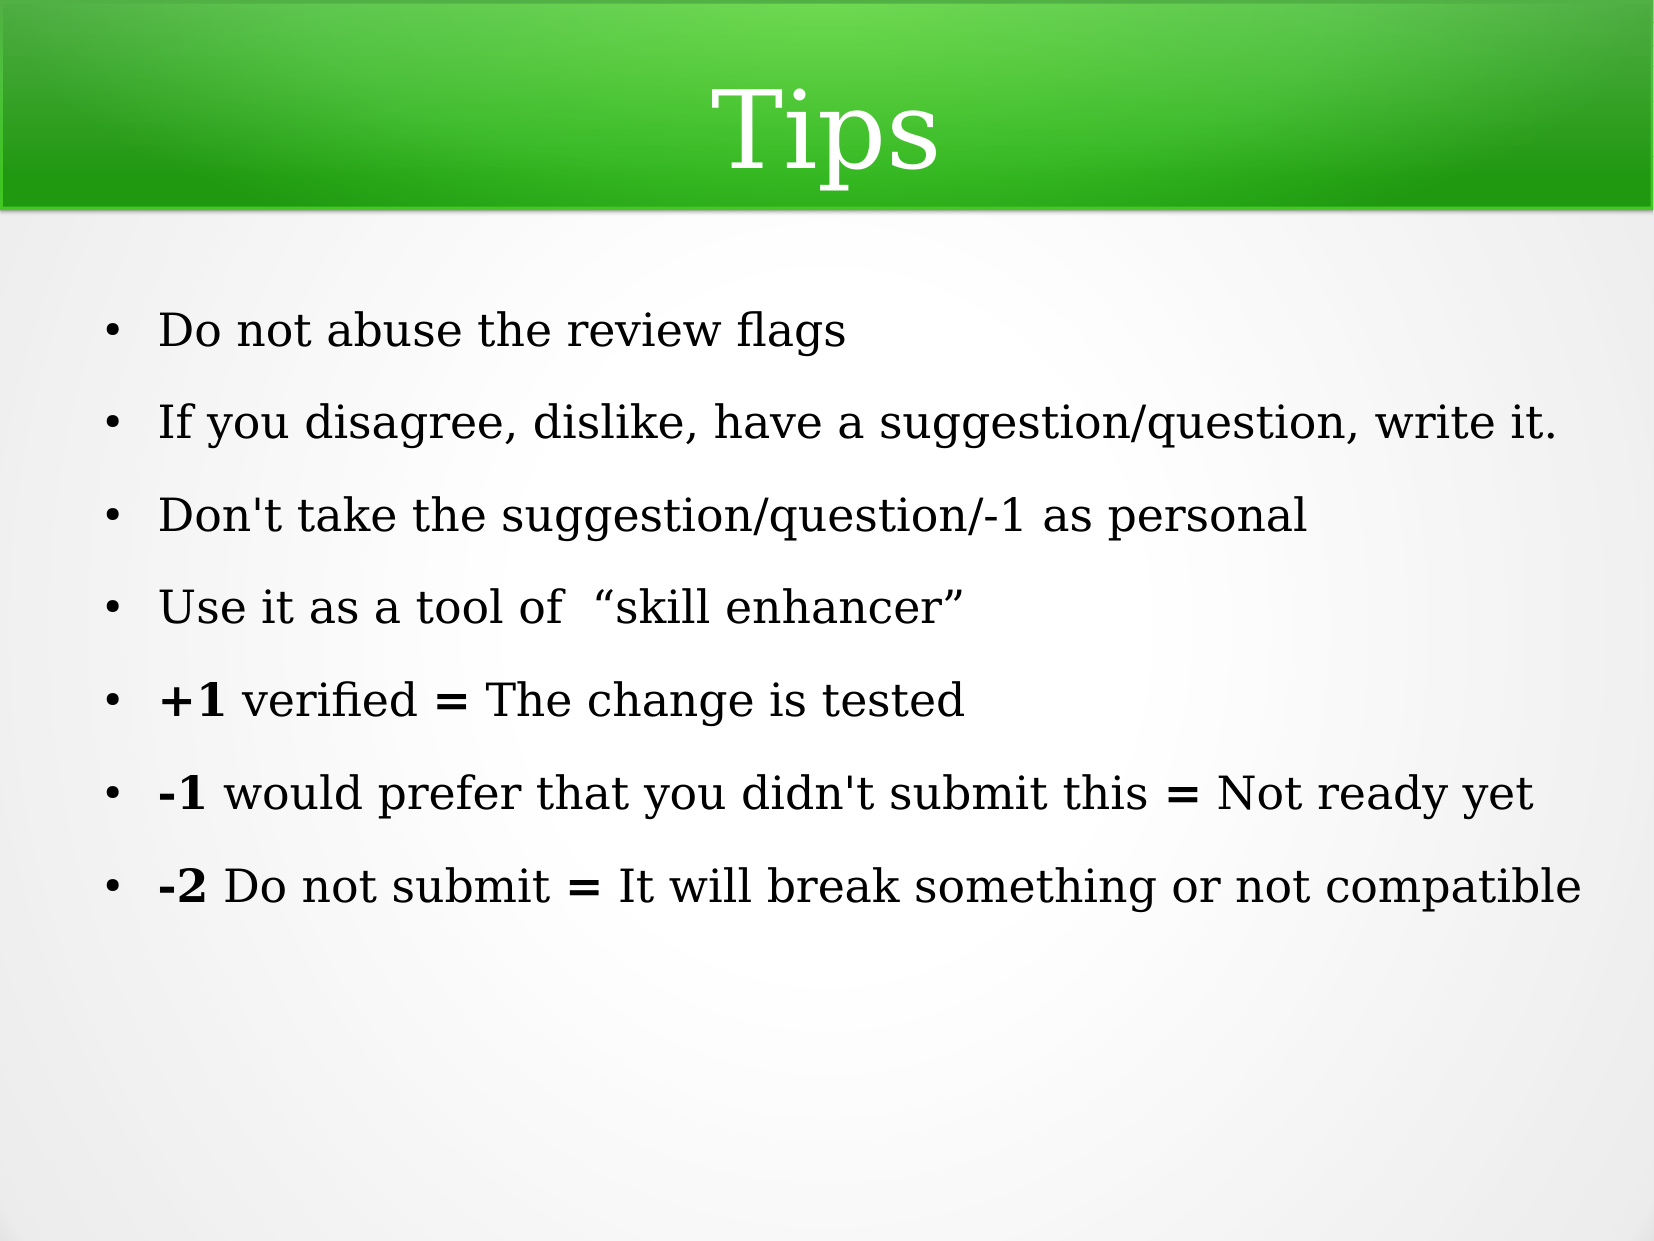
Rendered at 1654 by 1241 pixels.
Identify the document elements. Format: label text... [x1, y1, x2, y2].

title Tips [82, 37, 1571, 226]
list Do not abuse the review flags If you disagree, dislike, have a suggestion/question, write it. Don't take the suggestion/question/-1 as personal Use it as a tool of “skill enhancer” +1 verified = The change is tested -1 would prefer that you didn't submit this = Not ready yet -2 Do not submit = It will break something or not compatible [86, 303, 1636, 1168]
